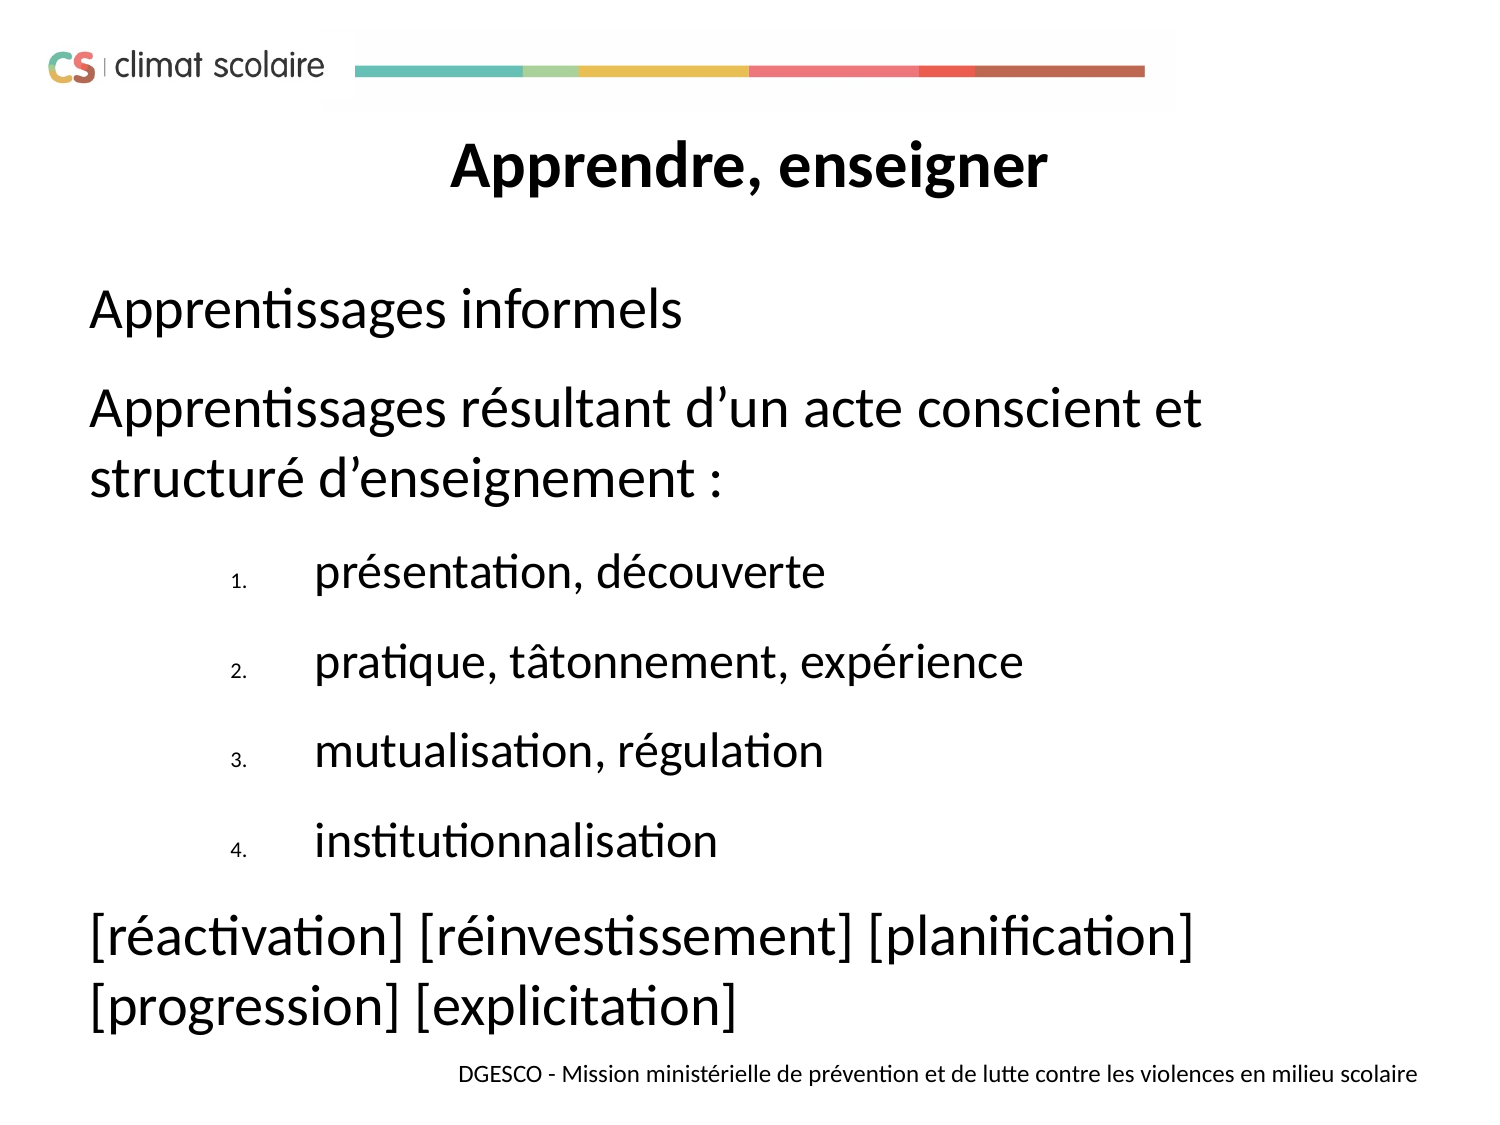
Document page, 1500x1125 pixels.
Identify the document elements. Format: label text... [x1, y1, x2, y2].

list Apprentissages informels Apprentissages résultant d’un acte conscient et structuré d’enseignement : présentation, découverte pratique, tâtonnement, expérience mutualisation, régulation institutionnalisation [réactivation] [réinvestissement] [planification] [progression] [explicitation] [75, 262, 1425, 1005]
title Apprendre, enseigner [75, 113, 1425, 233]
picture [26, 30, 1176, 112]
